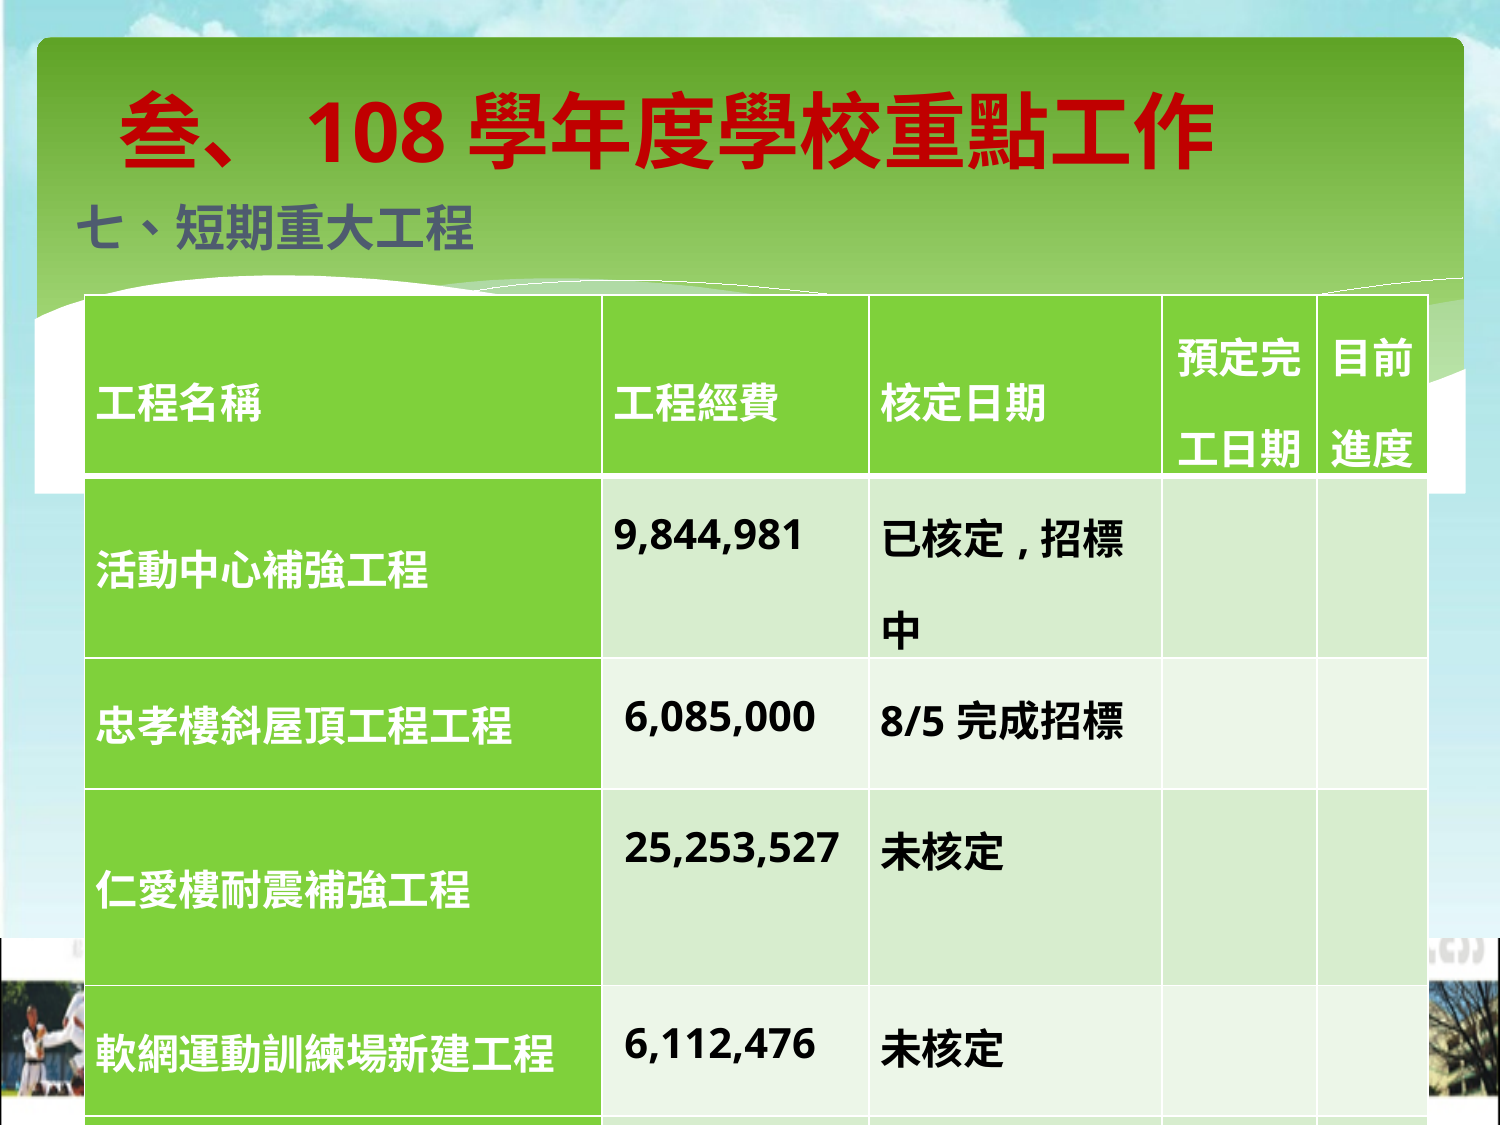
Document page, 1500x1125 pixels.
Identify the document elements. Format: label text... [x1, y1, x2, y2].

table_cell 12,355,120 [603, 1117, 868, 1125]
table_cell [1163, 986, 1316, 1115]
text_box 叁、108學年度學校重點工作 [103, 27, 1397, 245]
table_header 預定完工日期 [1163, 296, 1316, 473]
table_cell 6,112,476 [603, 986, 868, 1115]
table_cell 8/5完成招標 [870, 659, 1161, 788]
table_cell 未核定 [870, 1117, 1161, 1125]
table_cell 忠孝樓斜屋頂工程工程 [85, 659, 601, 788]
table_cell [1163, 479, 1316, 657]
table_header 核定日期 [870, 296, 1161, 473]
table_cell [1163, 1117, 1316, 1125]
table_cell [1163, 790, 1316, 985]
table_cell [1318, 659, 1427, 788]
table_cell 未核定 [870, 790, 1161, 985]
table_cell [1318, 986, 1427, 1115]
table_cell 未核定 [870, 986, 1161, 1115]
table_cell 25,253,527 [603, 790, 868, 985]
list 七、短期重大工程 [60, 189, 1386, 328]
table_cell [1318, 1117, 1427, 1125]
table_cell 軟網運動訓練場新建工程 [85, 986, 601, 1115]
table_cell 6,085,000 [603, 659, 868, 788]
table_cell [1318, 479, 1427, 657]
picture [0, 0, 1500, 1125]
table_cell 活動中心補強工程 [85, 479, 601, 657]
table_cell 圖資館耐震補強工程 [85, 1117, 601, 1125]
table_cell 仁愛樓耐震補強工程 [85, 790, 601, 985]
table_cell 已核定,招標中 [870, 479, 1161, 657]
table_cell 9,844,981 [603, 479, 868, 657]
table_header 目前進度 [1318, 296, 1427, 473]
table_header 工程經費 [603, 296, 868, 473]
table_header 工程名稱 [85, 296, 601, 473]
table_cell [1318, 790, 1427, 985]
table_cell [1163, 659, 1316, 788]
